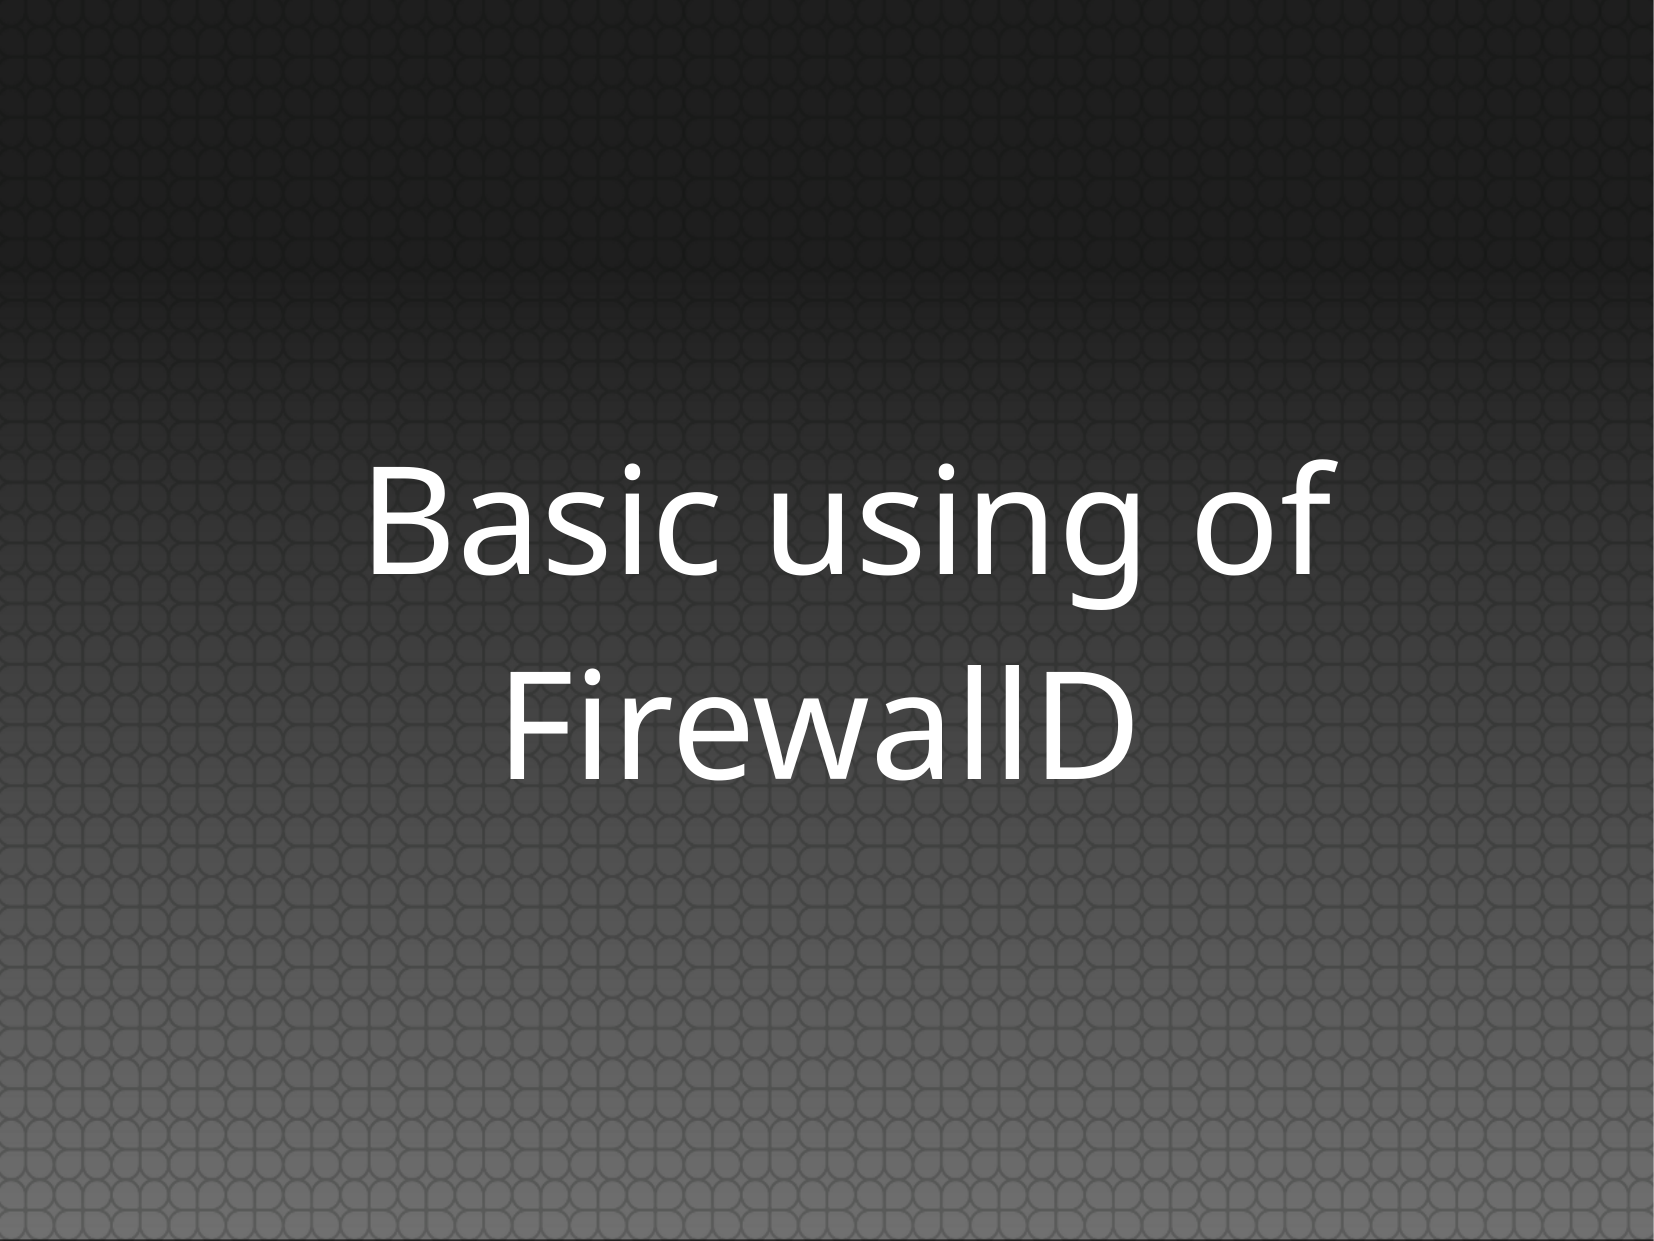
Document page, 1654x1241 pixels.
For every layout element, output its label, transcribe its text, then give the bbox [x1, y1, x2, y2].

title Basic using of FirewallD [75, 444, 1564, 794]
picture [0, 0, 1654, 1241]
